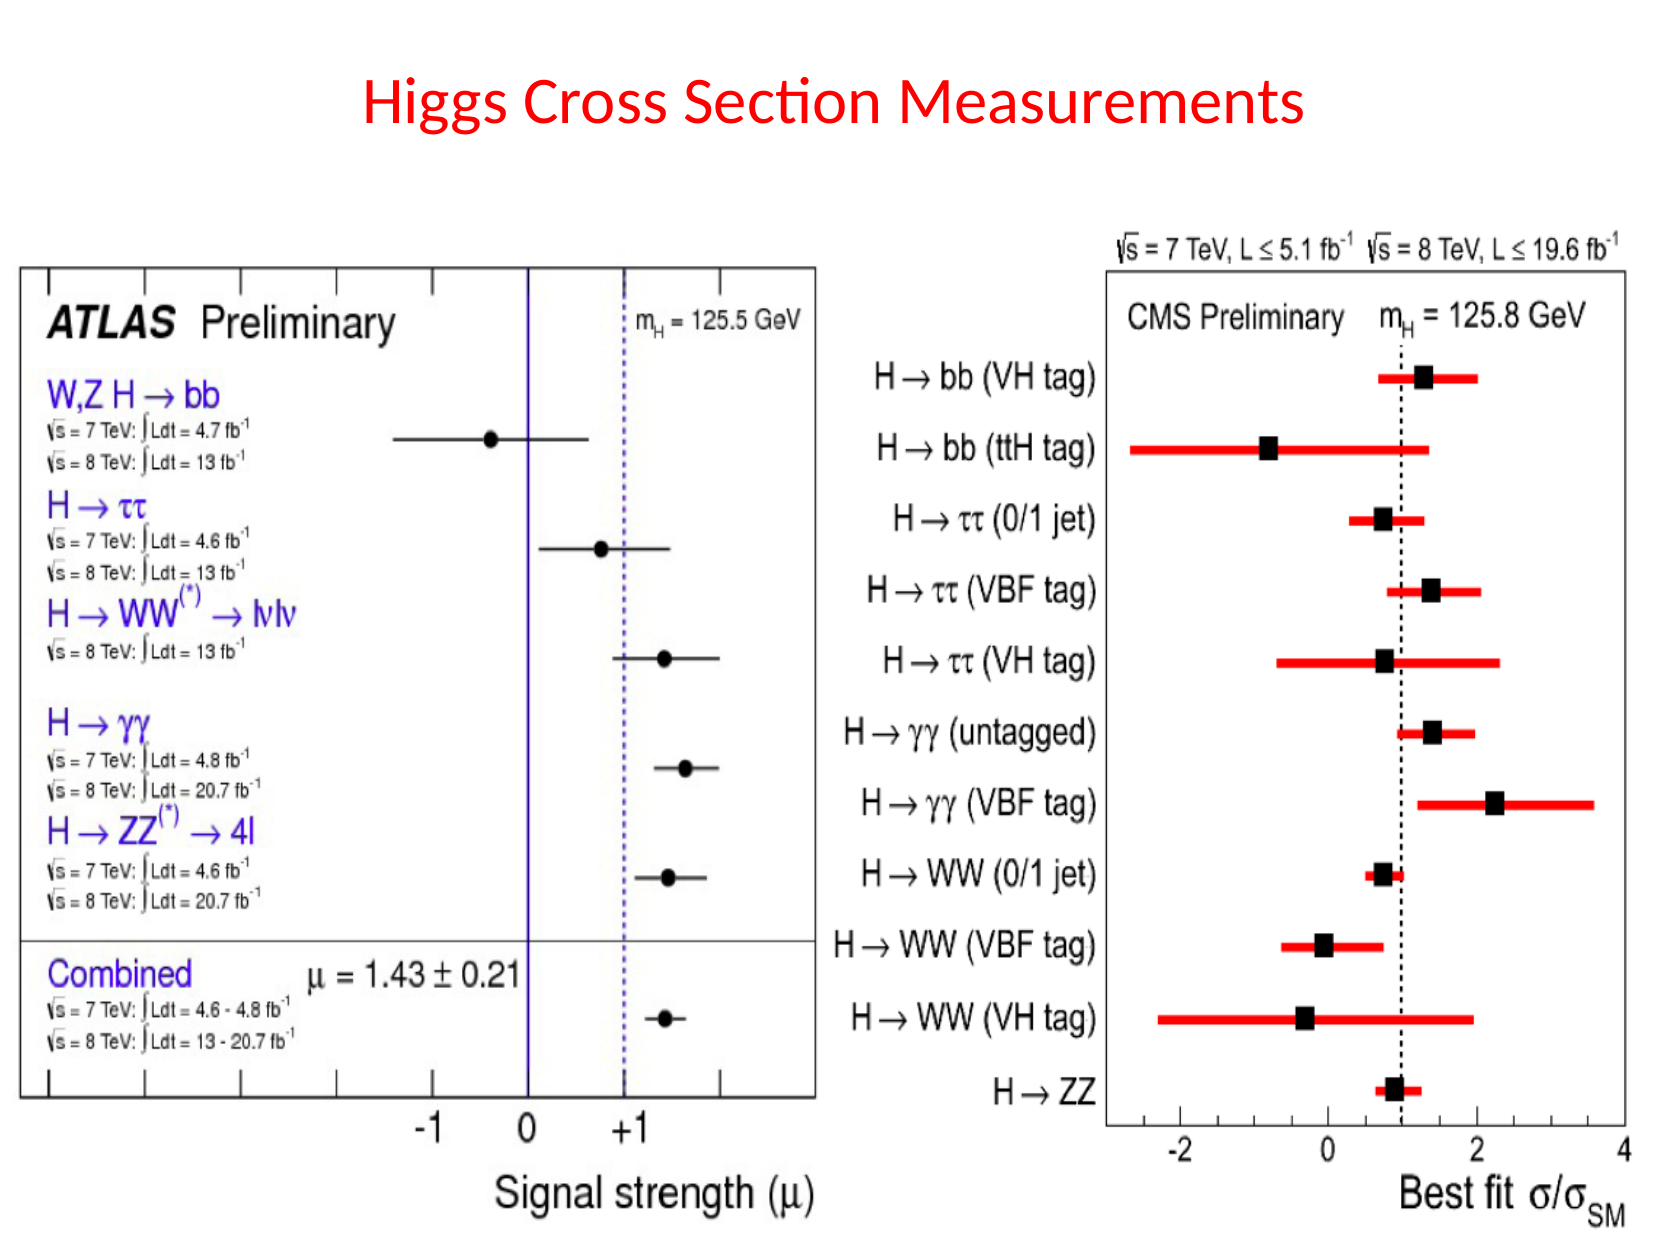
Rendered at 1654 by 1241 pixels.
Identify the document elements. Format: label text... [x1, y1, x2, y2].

title Higgs Cross Section Measurements [82, 49, 1571, 244]
picture [4, 216, 1651, 1239]
